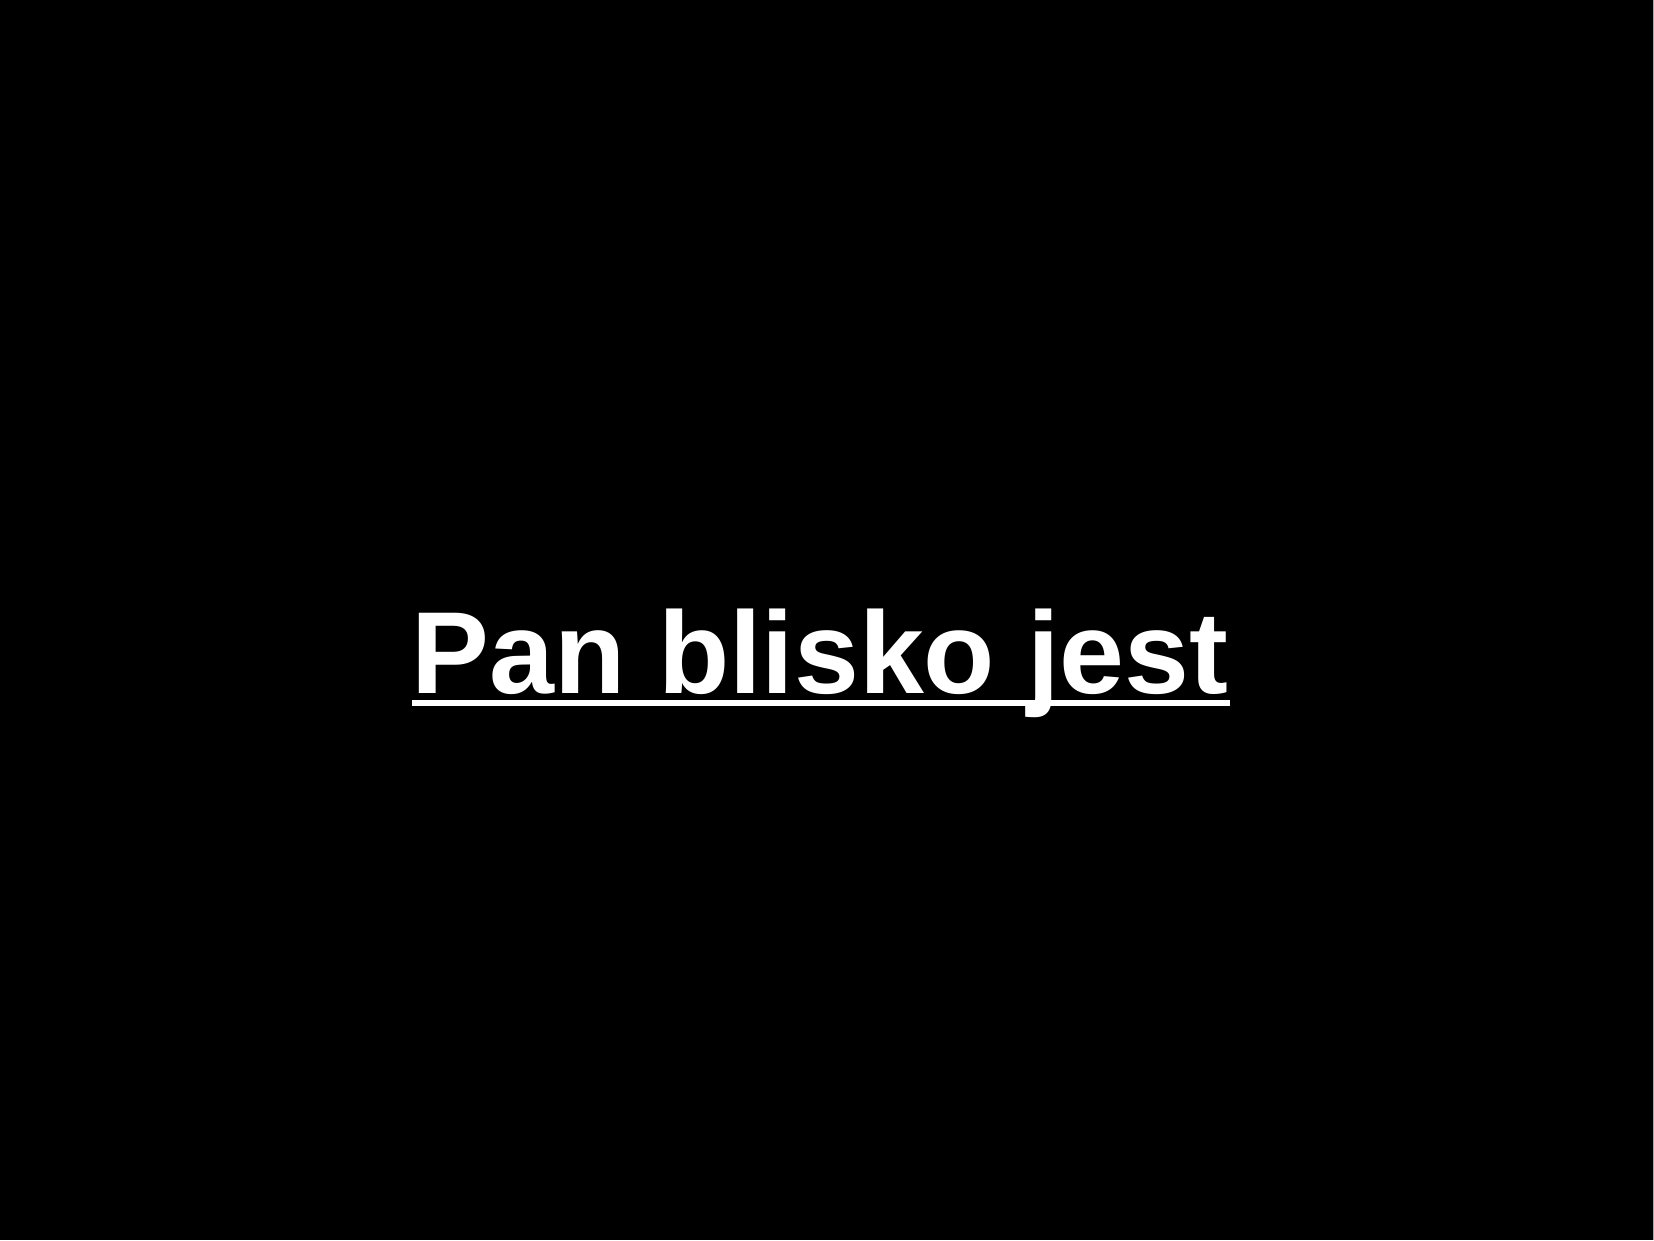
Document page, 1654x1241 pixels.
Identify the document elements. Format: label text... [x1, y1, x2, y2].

subtitle Pan blisko jest [0, 0, 1642, 1241]
